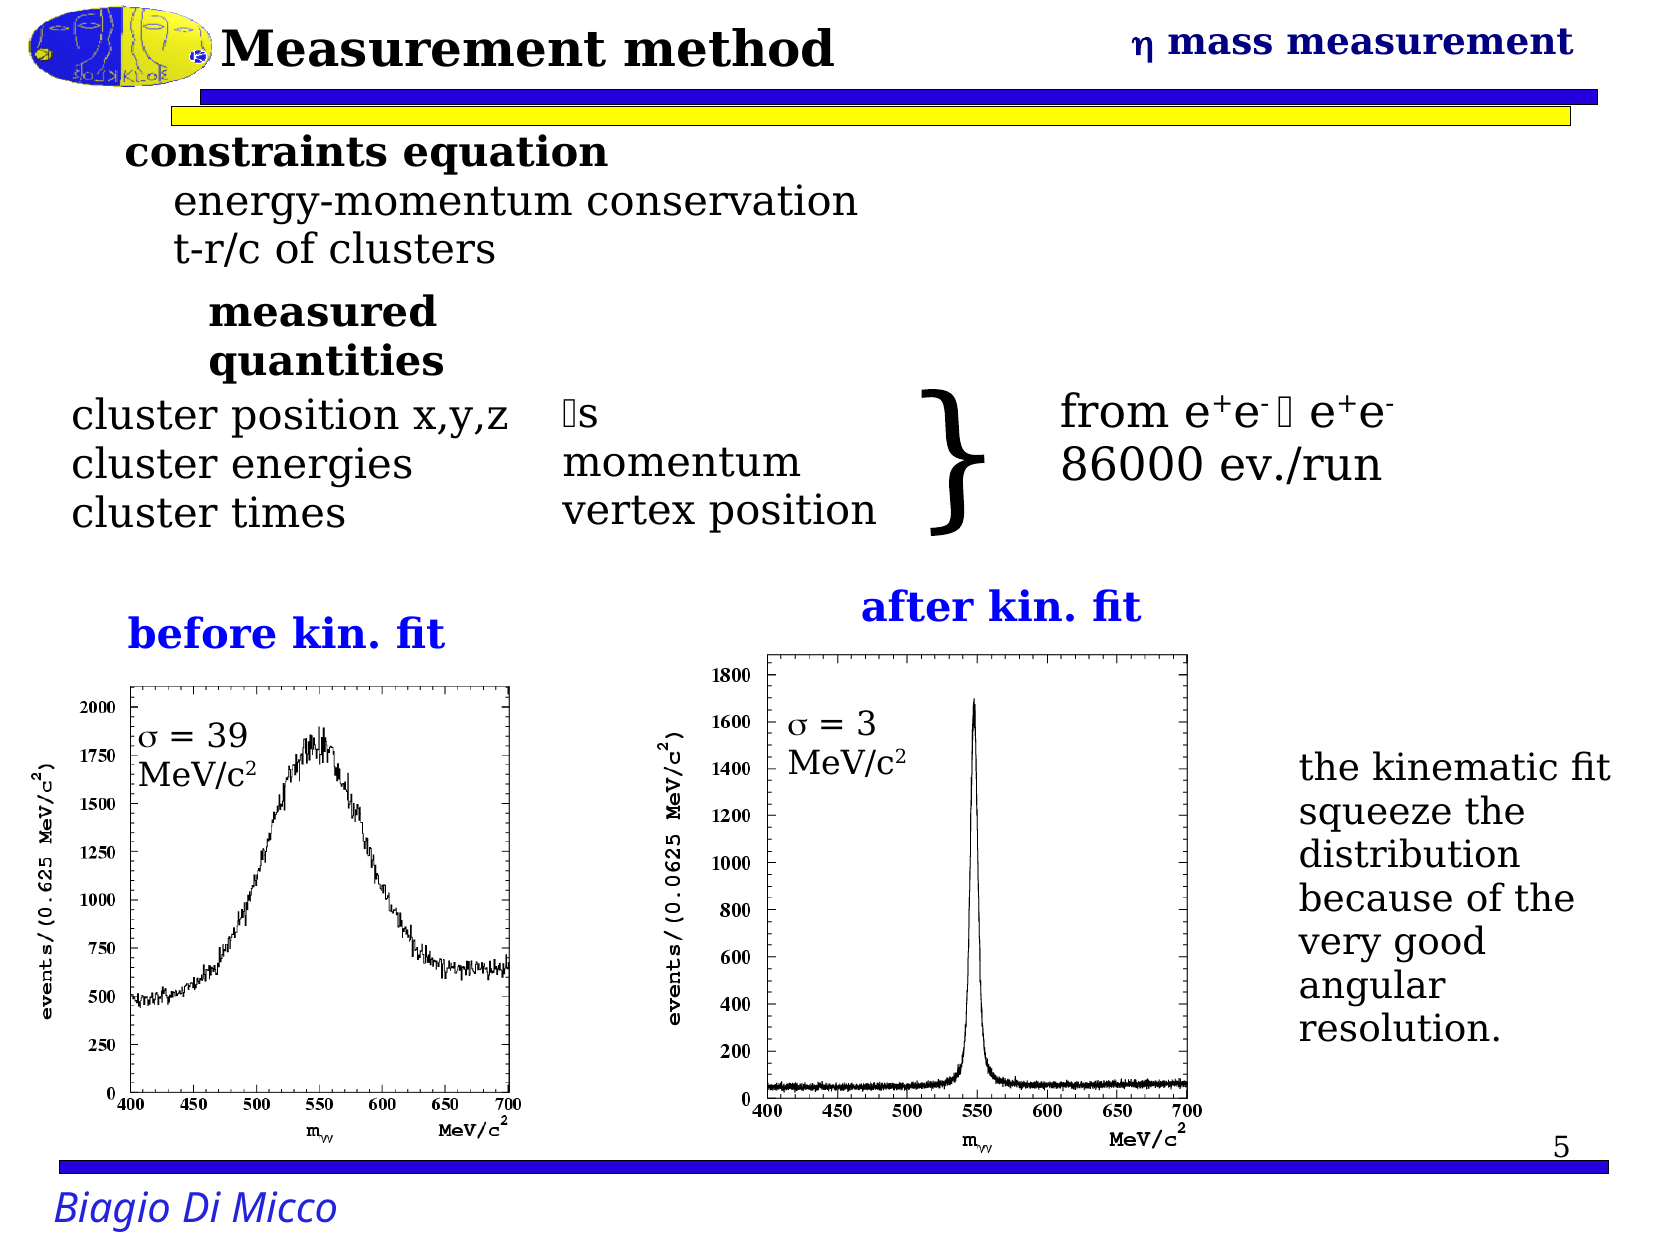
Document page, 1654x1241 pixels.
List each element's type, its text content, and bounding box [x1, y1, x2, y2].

text_box s momentum vertex position [526, 388, 907, 586]
text_box [921, 389, 985, 537]
text_box s = 39 MeV/c2 [137, 716, 265, 799]
text_box from e+e-  e+e- 86000 ev./run [1059, 384, 1427, 495]
text_box s = 3 MeV/c2 [787, 705, 915, 788]
text_box cluster position x,y,z cluster energies cluster times [35, 293, 582, 537]
text_box before kin. fit [127, 609, 562, 659]
picture [20, 2, 220, 89]
picture [31, 635, 526, 1143]
text_box constraints equation energy-momentum conservation t-r/c of clusters [124, 127, 939, 274]
text_box after kin. fit [860, 581, 1172, 632]
text_box Measurement method [220, 19, 1039, 78]
text_box [172, 17, 916, 77]
text_box measured quantities [208, 287, 683, 337]
picture [657, 599, 1206, 1153]
text_box the kinematic fit squeeze the distribution because of the very good angular resolution. [1298, 745, 1612, 1051]
